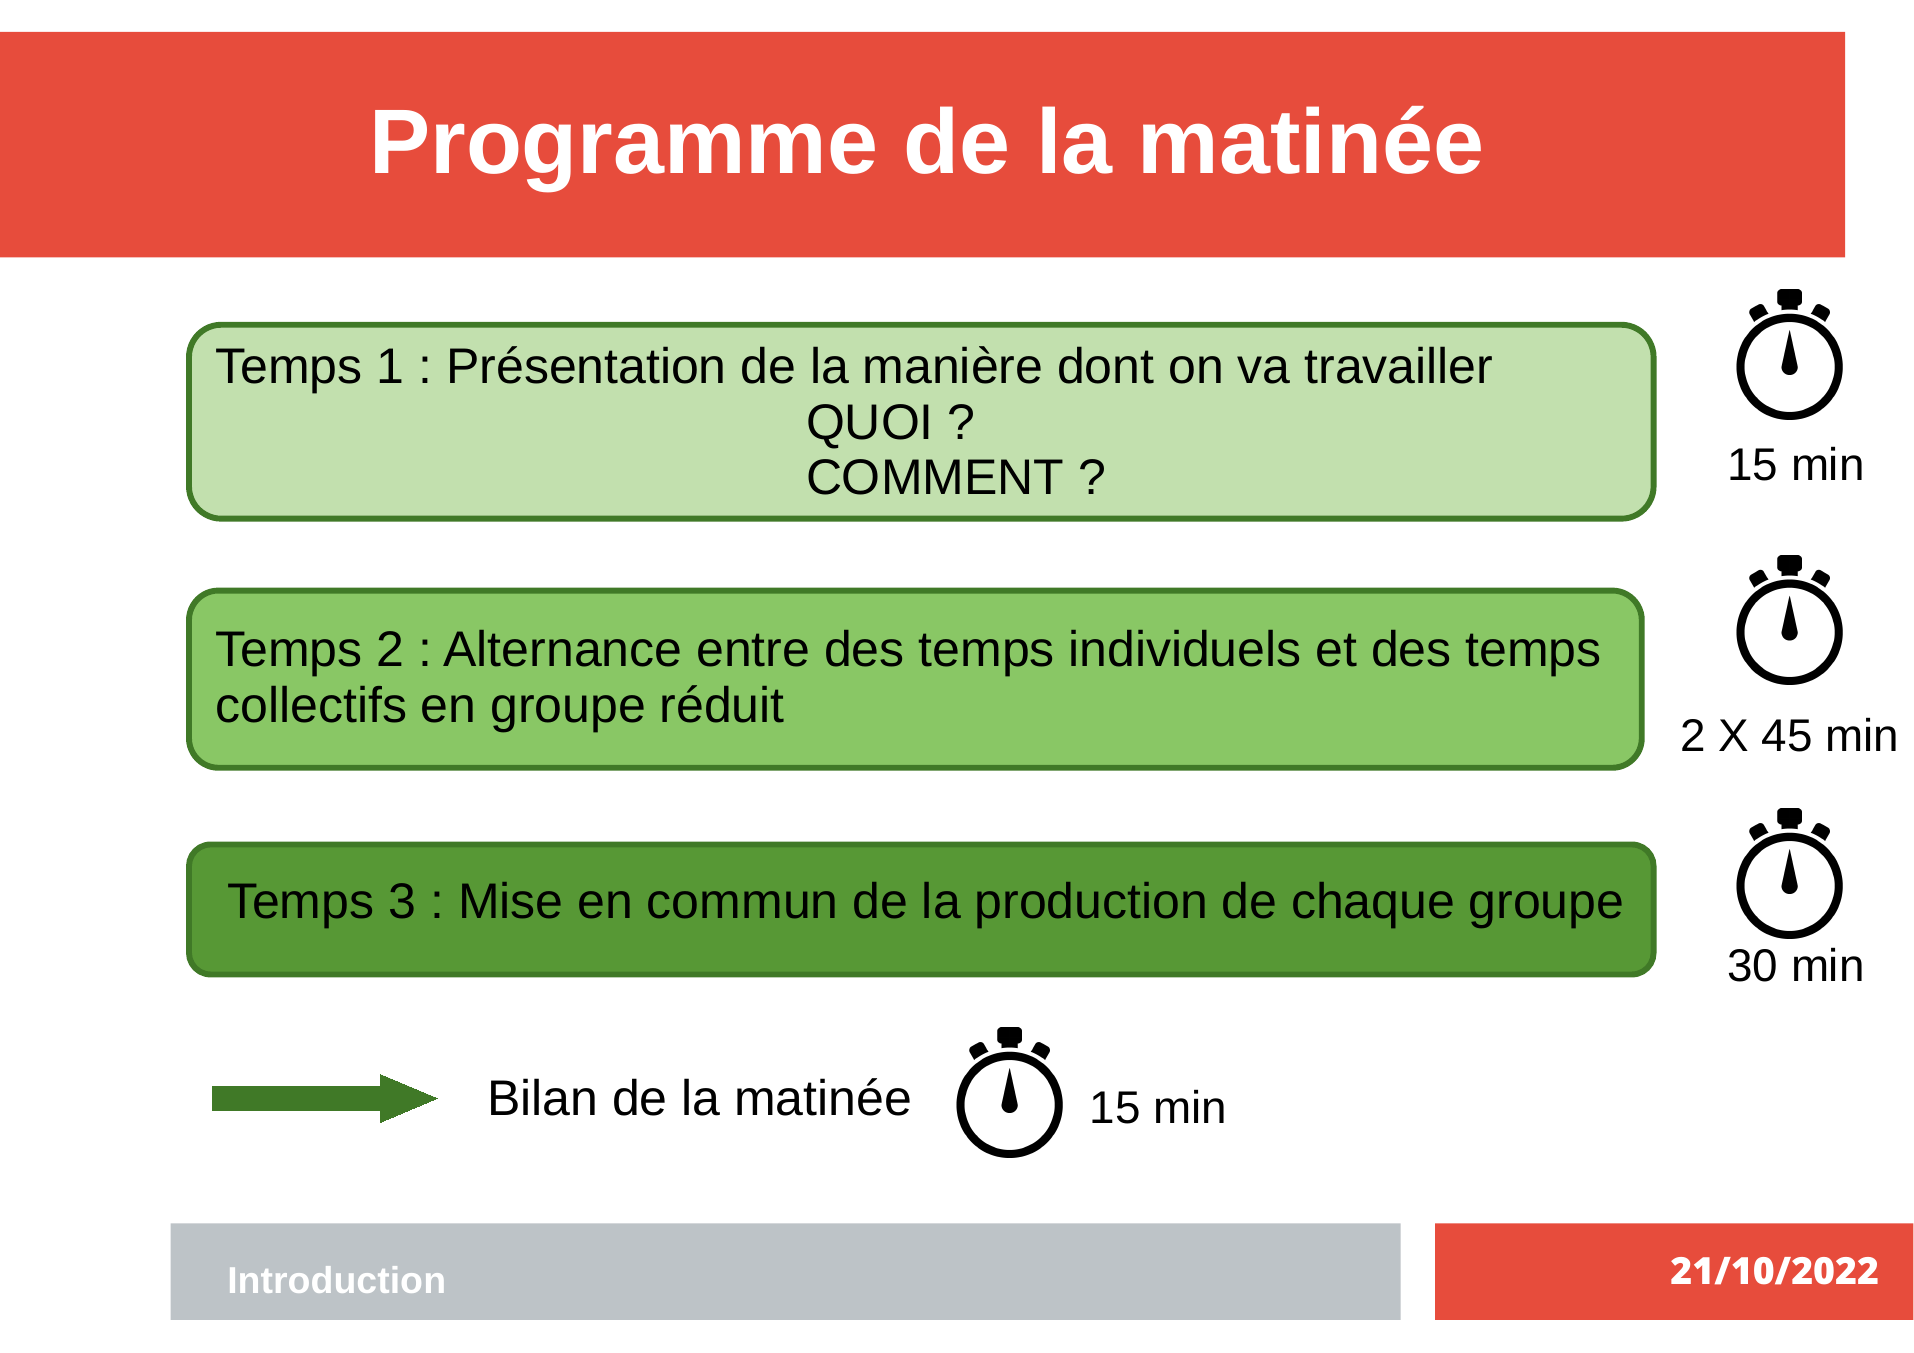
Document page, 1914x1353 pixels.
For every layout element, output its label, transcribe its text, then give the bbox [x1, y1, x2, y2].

text_box [203, 513, 1640, 519]
text_box 15 min [1075, 1074, 1264, 1158]
picture [1724, 555, 1855, 686]
picture [944, 1027, 1075, 1158]
text_box Temps 1 : Présentation de la manière dont on va travailler QUOI ? COMMENT ? [200, 330, 1737, 513]
text_box Bilan de la matinée [472, 1062, 944, 1134]
text_box 30 min [1712, 933, 1902, 1016]
text_box [212, 1074, 438, 1123]
text_box Introduction [212, 1251, 981, 1309]
picture [1724, 808, 1855, 939]
text_box Temps 3 : Mise en commun de la production de chaque groupe [212, 865, 1724, 993]
text_box [188, 844, 1654, 975]
text_box Temps 2 : Alternance entre des temps individuels et des temps collectifs en groupe réduit [200, 614, 1737, 797]
text_box 2 X 45 min [1665, 702, 1914, 786]
text_box [188, 332, 200, 511]
picture [1724, 289, 1855, 420]
text_box 15 min [1712, 431, 1902, 514]
text_box [188, 590, 1642, 762]
text_box [203, 324, 1639, 330]
text_box Programme de la matinée [354, 82, 1878, 303]
